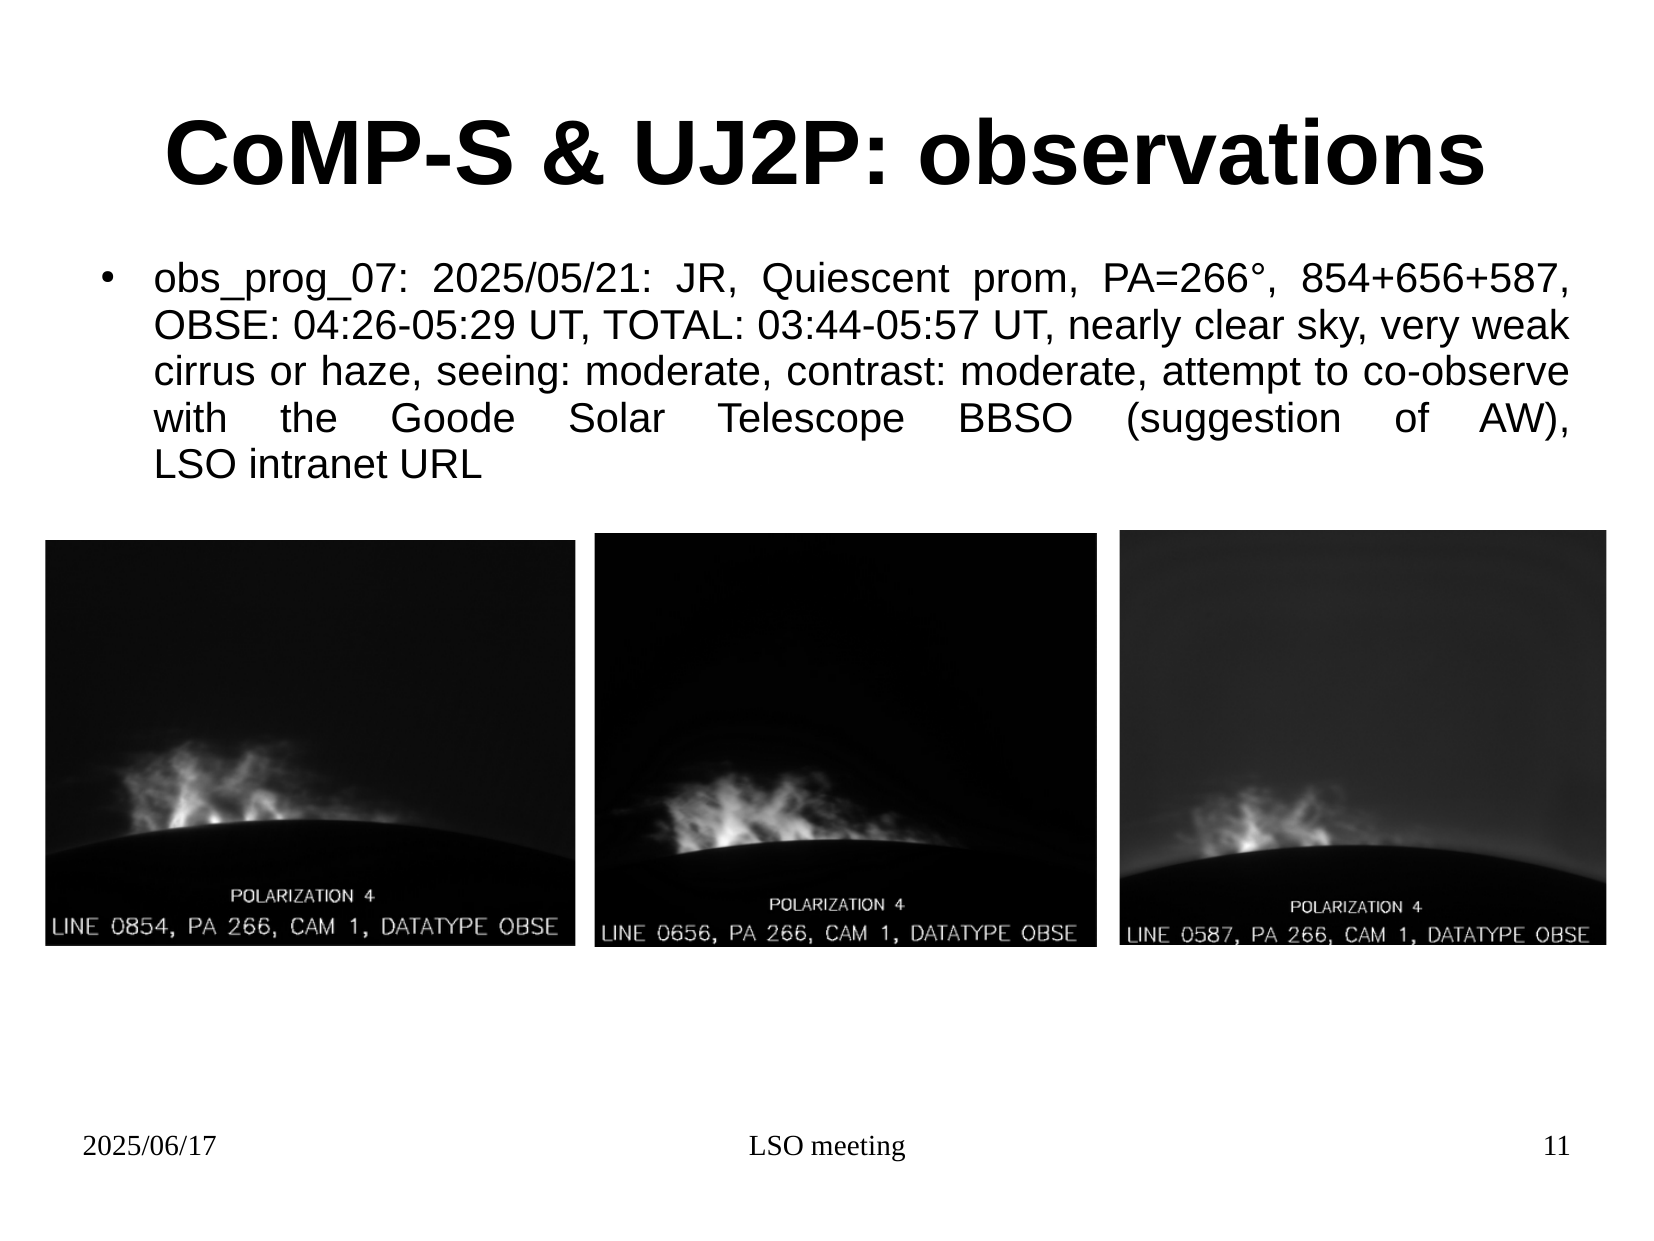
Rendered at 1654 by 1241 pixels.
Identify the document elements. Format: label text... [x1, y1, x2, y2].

picture [1119, 530, 1607, 945]
picture [594, 533, 1097, 947]
list obs_prog_07: 2025/05/21: JR, Quiescent prom, PA=266°, 854+656+587, OBSE: 04:26-05:29 UT, TOTAL: 03:44-05:57 UT, nearly clear sky, very weak cirrus or haze, seeing: moderate, contrast: moderate, attempt to co-observe with the Goode Solar Telescope BBSO (suggestion of AW), LSO intranet URL [82, 183, 1571, 1126]
title CoMP-S & UJ2P: observations [82, 49, 1571, 183]
picture [45, 540, 576, 946]
